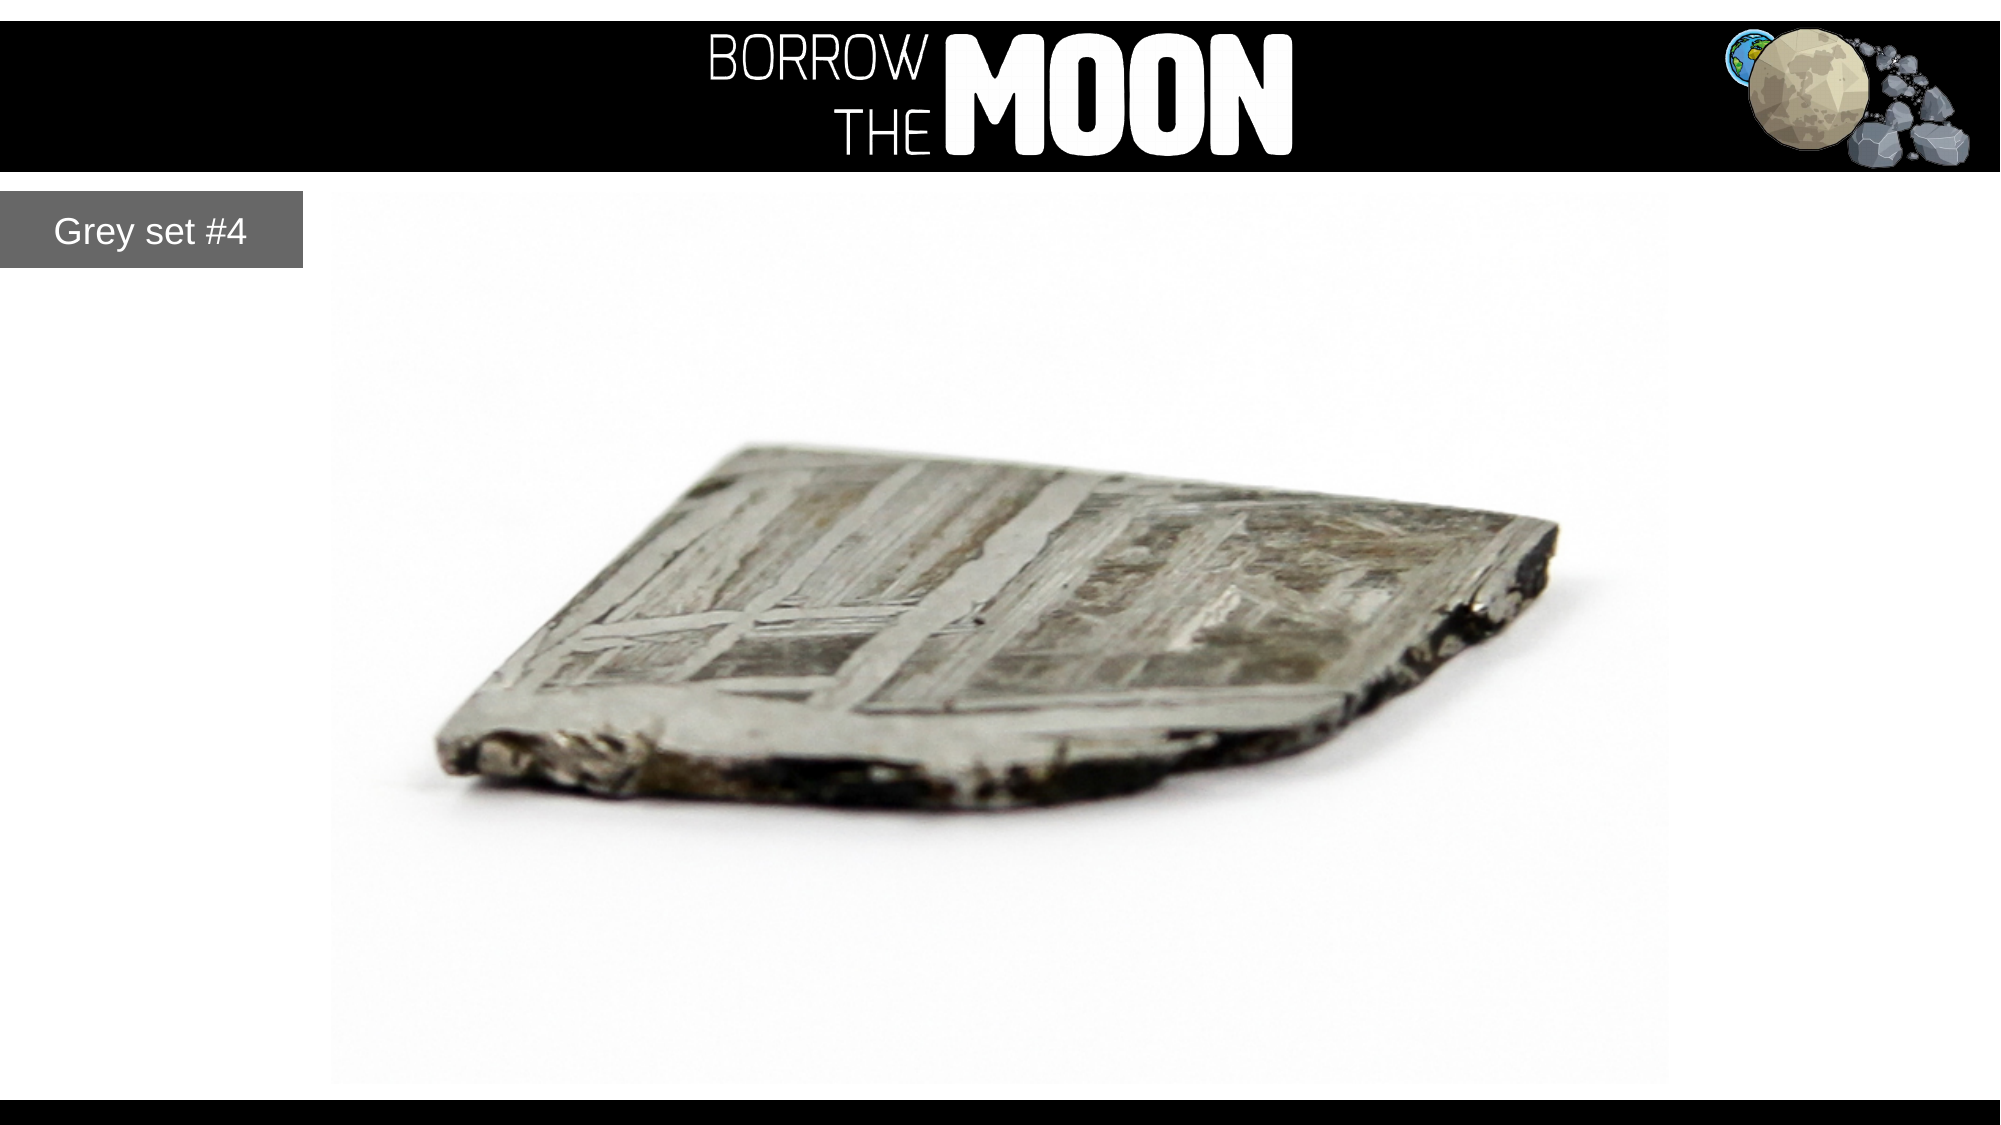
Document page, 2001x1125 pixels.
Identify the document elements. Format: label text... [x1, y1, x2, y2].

text_box Grey set #4 [0, 191, 303, 268]
picture [331, 192, 1669, 1084]
